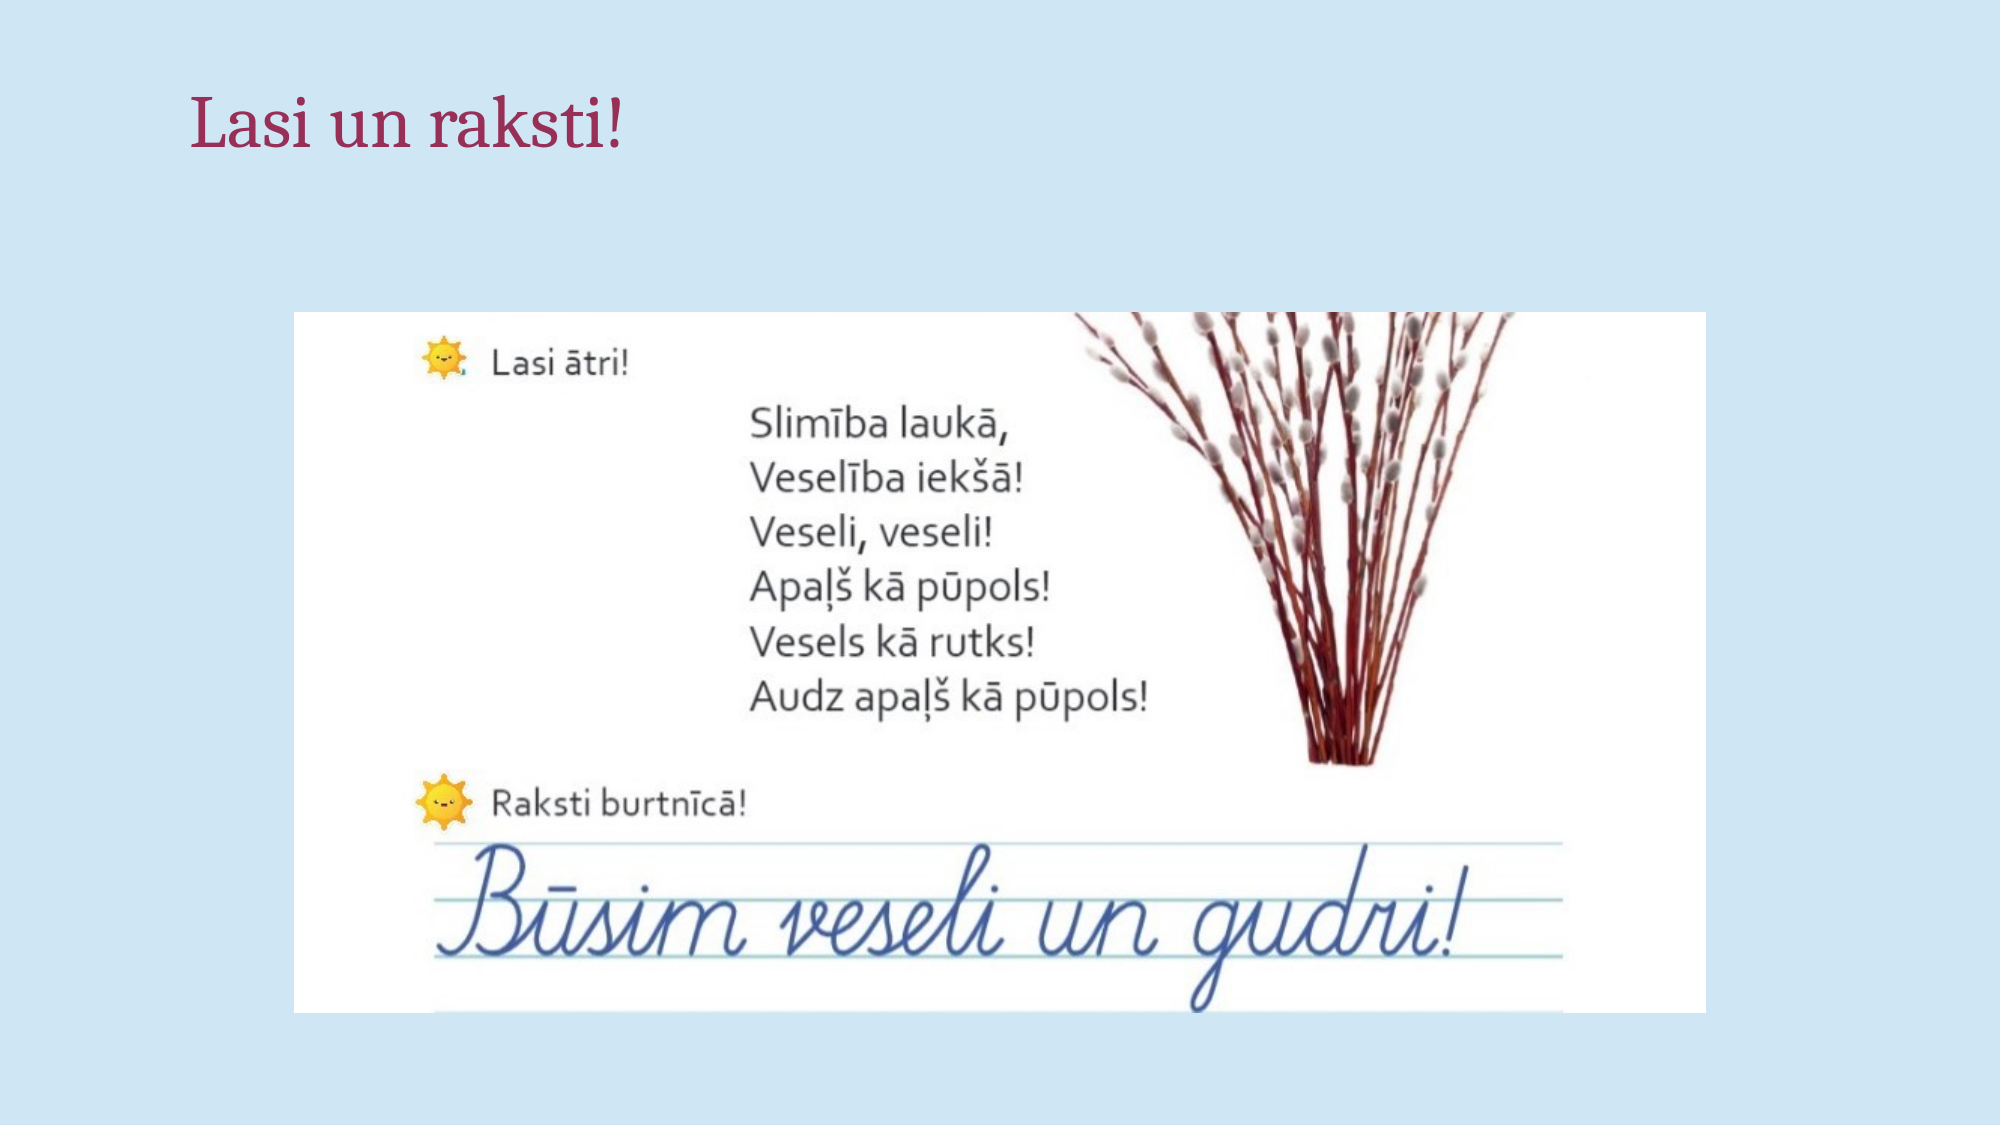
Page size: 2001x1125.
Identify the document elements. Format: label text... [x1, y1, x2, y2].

title Lasi un raksti! [174, 75, 1825, 271]
picture [294, 312, 1706, 1013]
